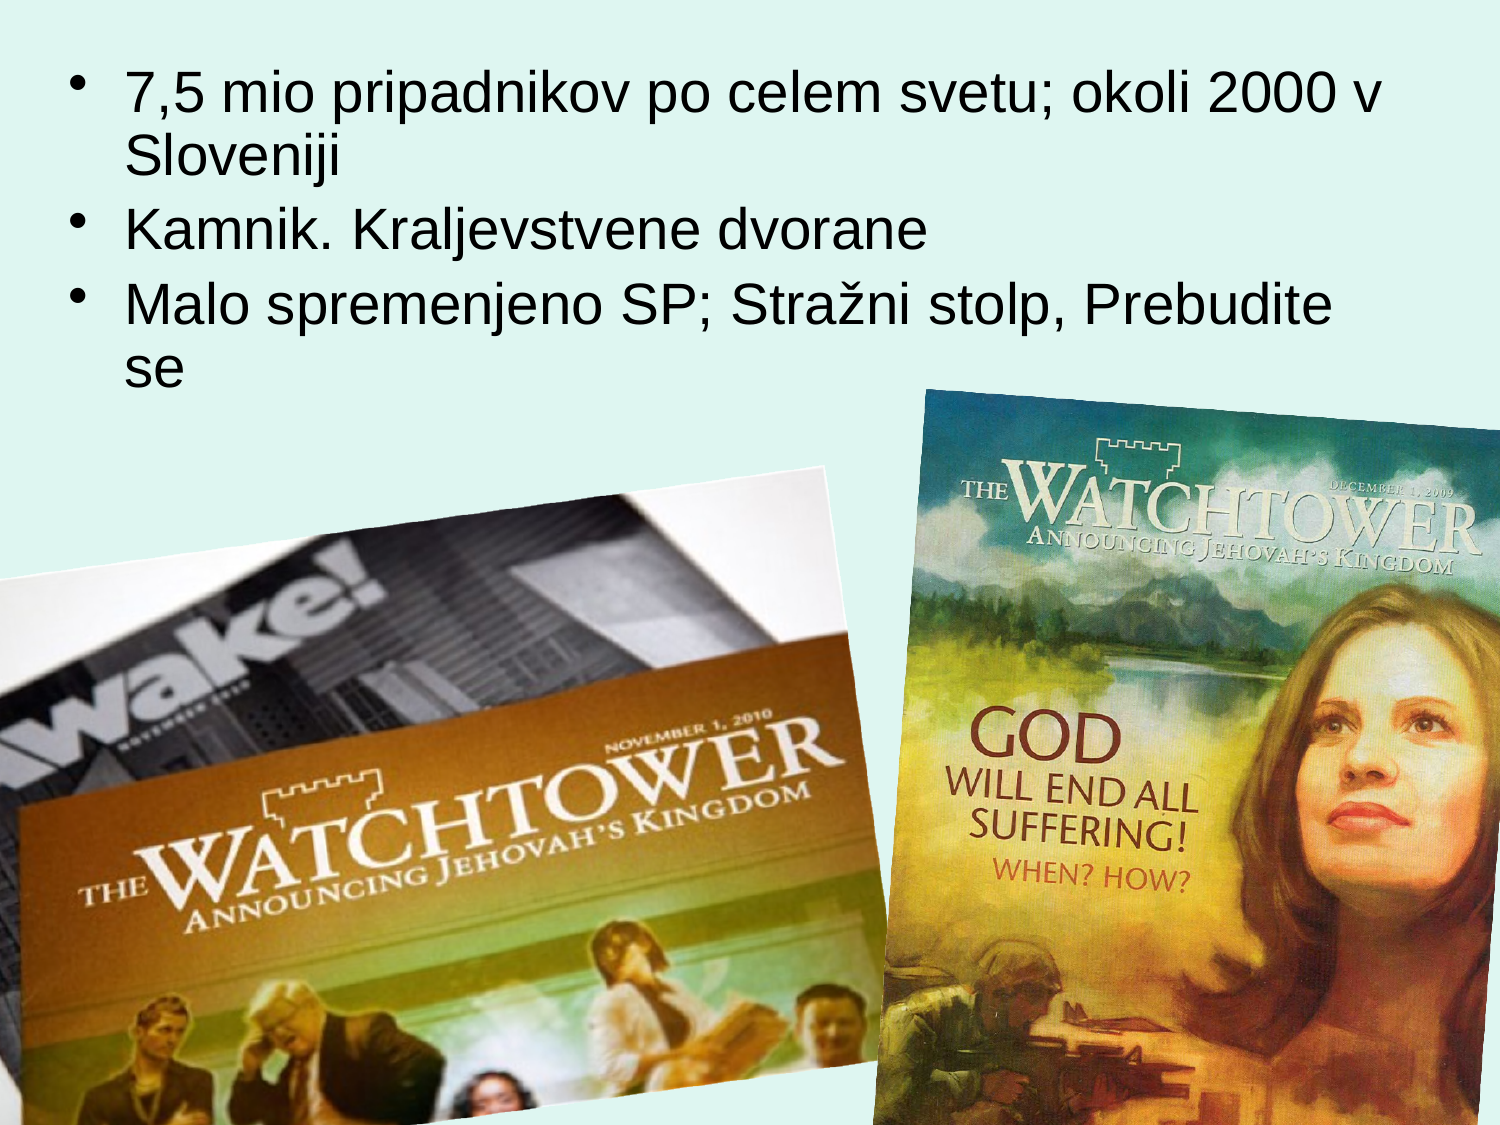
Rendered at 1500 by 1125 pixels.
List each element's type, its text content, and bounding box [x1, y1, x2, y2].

list 7,5 mio pripadnikov po celem svetu; okoli 2000 v Sloveniji Kamnik. Kraljevstvene dvorane Malo spremenjeno SP; Stražni stolp, Prebudite se [53, 54, 1412, 433]
picture [0, 388, 1500, 1125]
